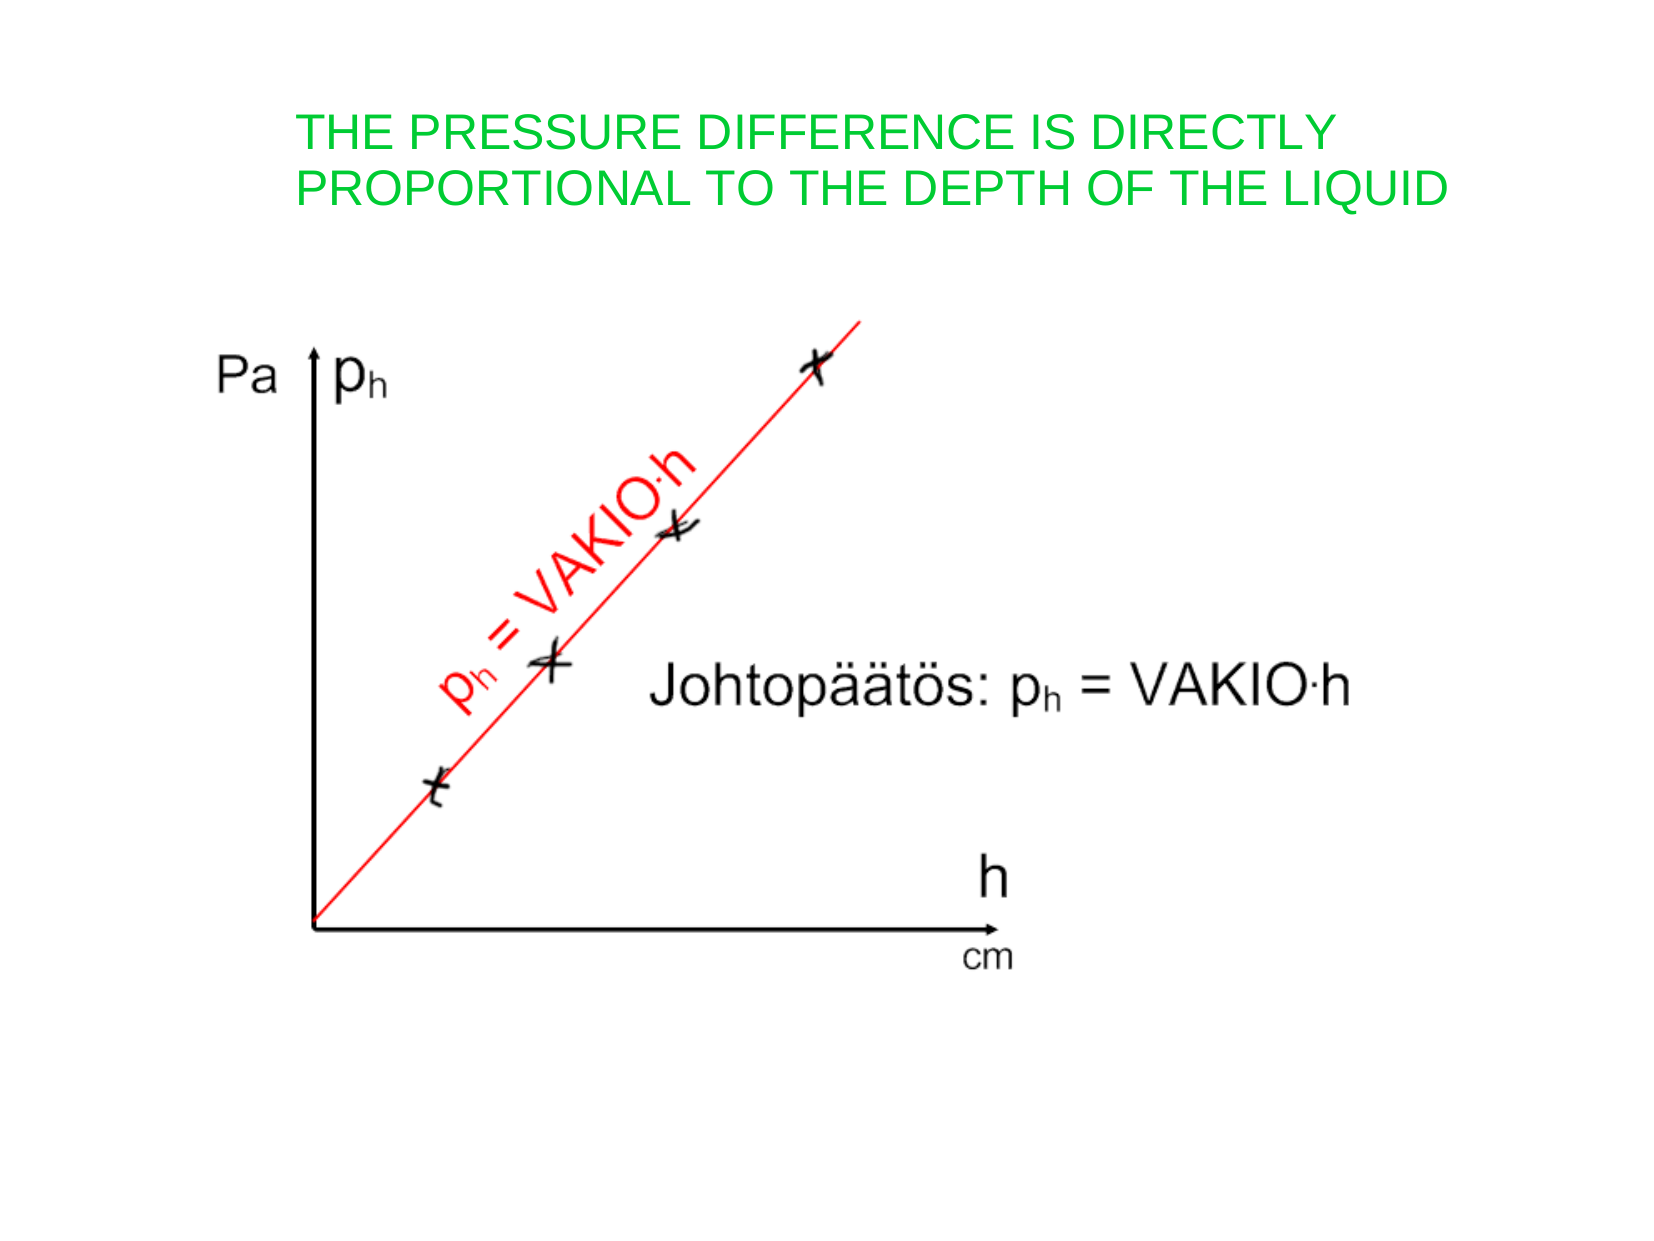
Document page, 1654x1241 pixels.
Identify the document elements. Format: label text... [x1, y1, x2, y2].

picture [165, 253, 1439, 1028]
text_box THE PRESSURE DIFFERENCE IS DIRECTLY PROPORTIONAL TO THE DEPTH OF THE LIQUID [280, 97, 1466, 224]
